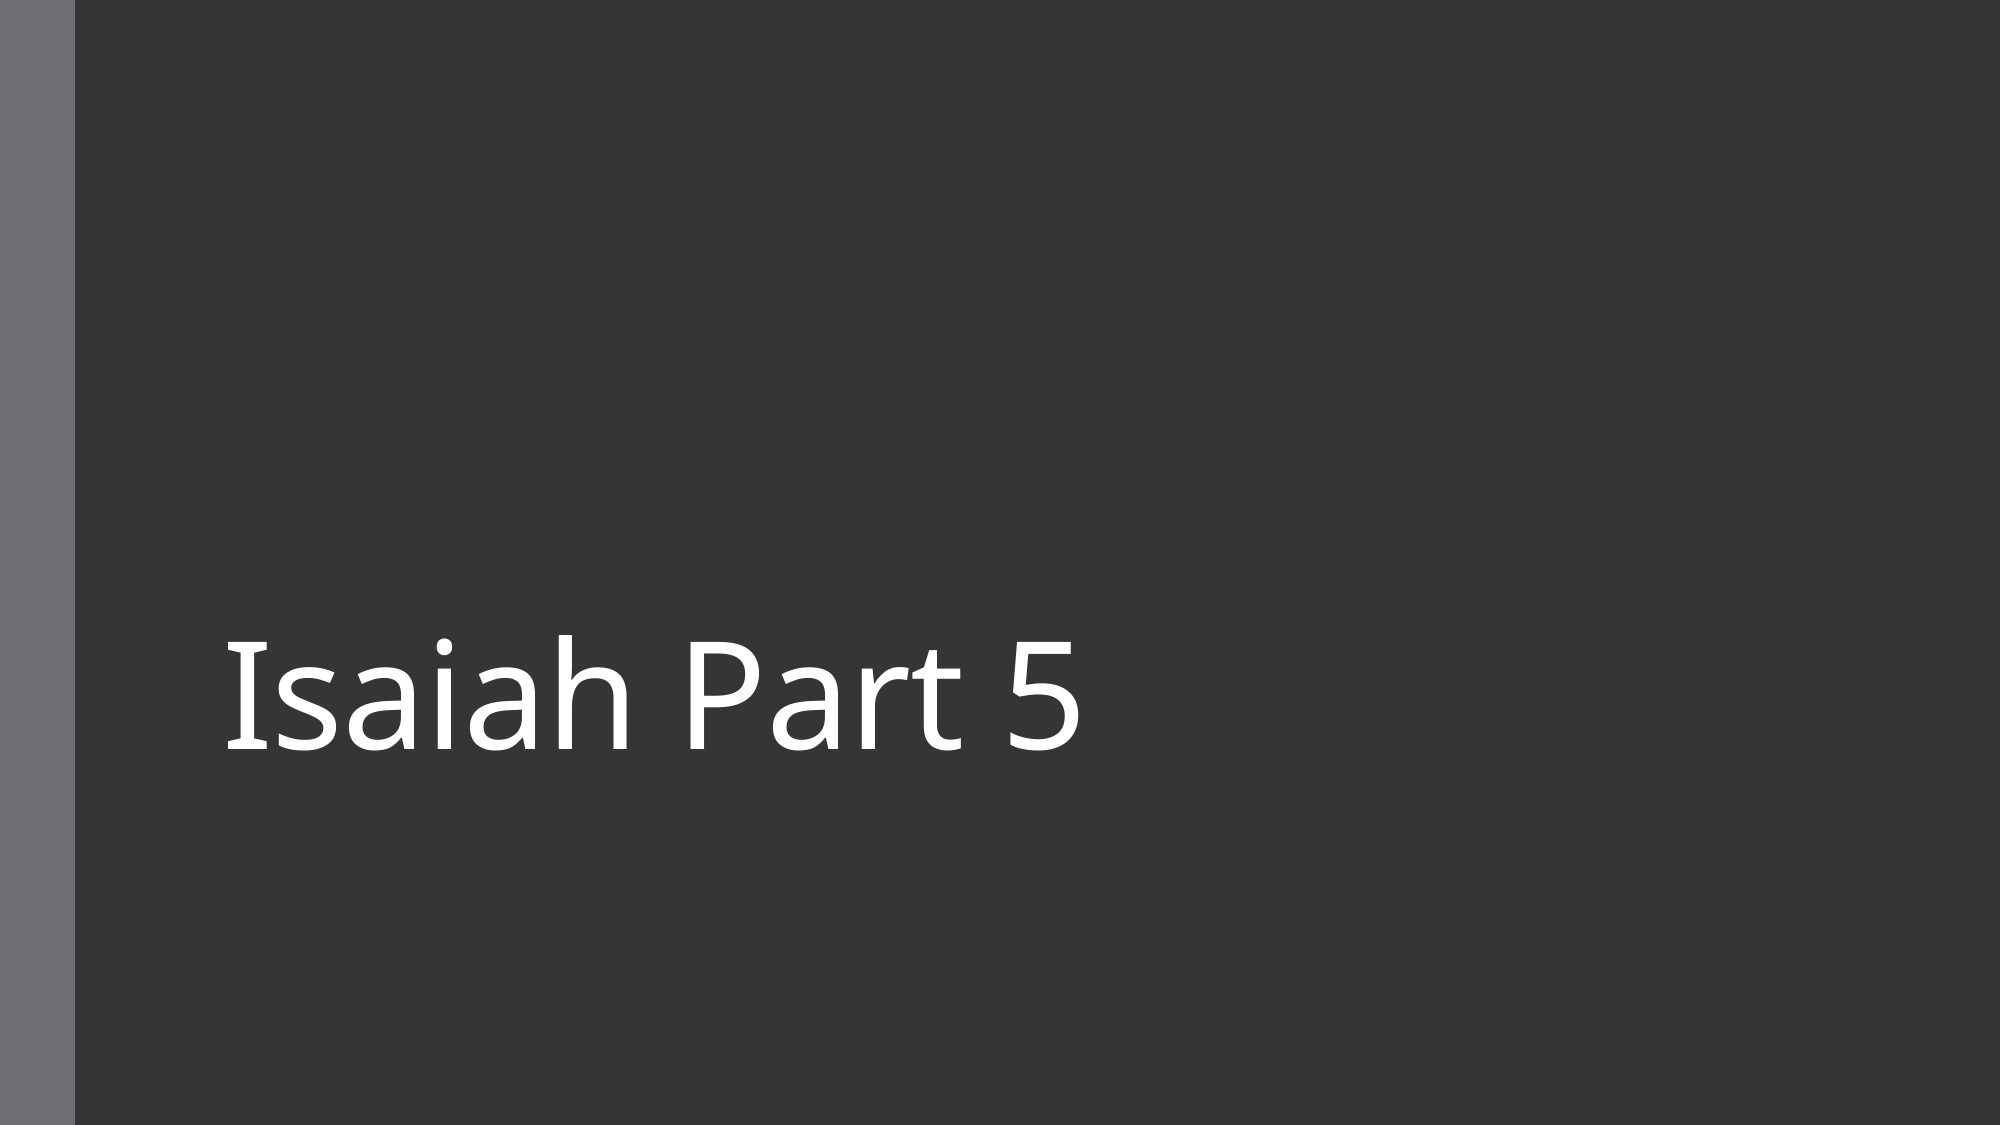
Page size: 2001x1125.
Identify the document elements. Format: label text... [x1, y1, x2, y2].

title Isaiah Part 5 [206, 124, 1752, 788]
